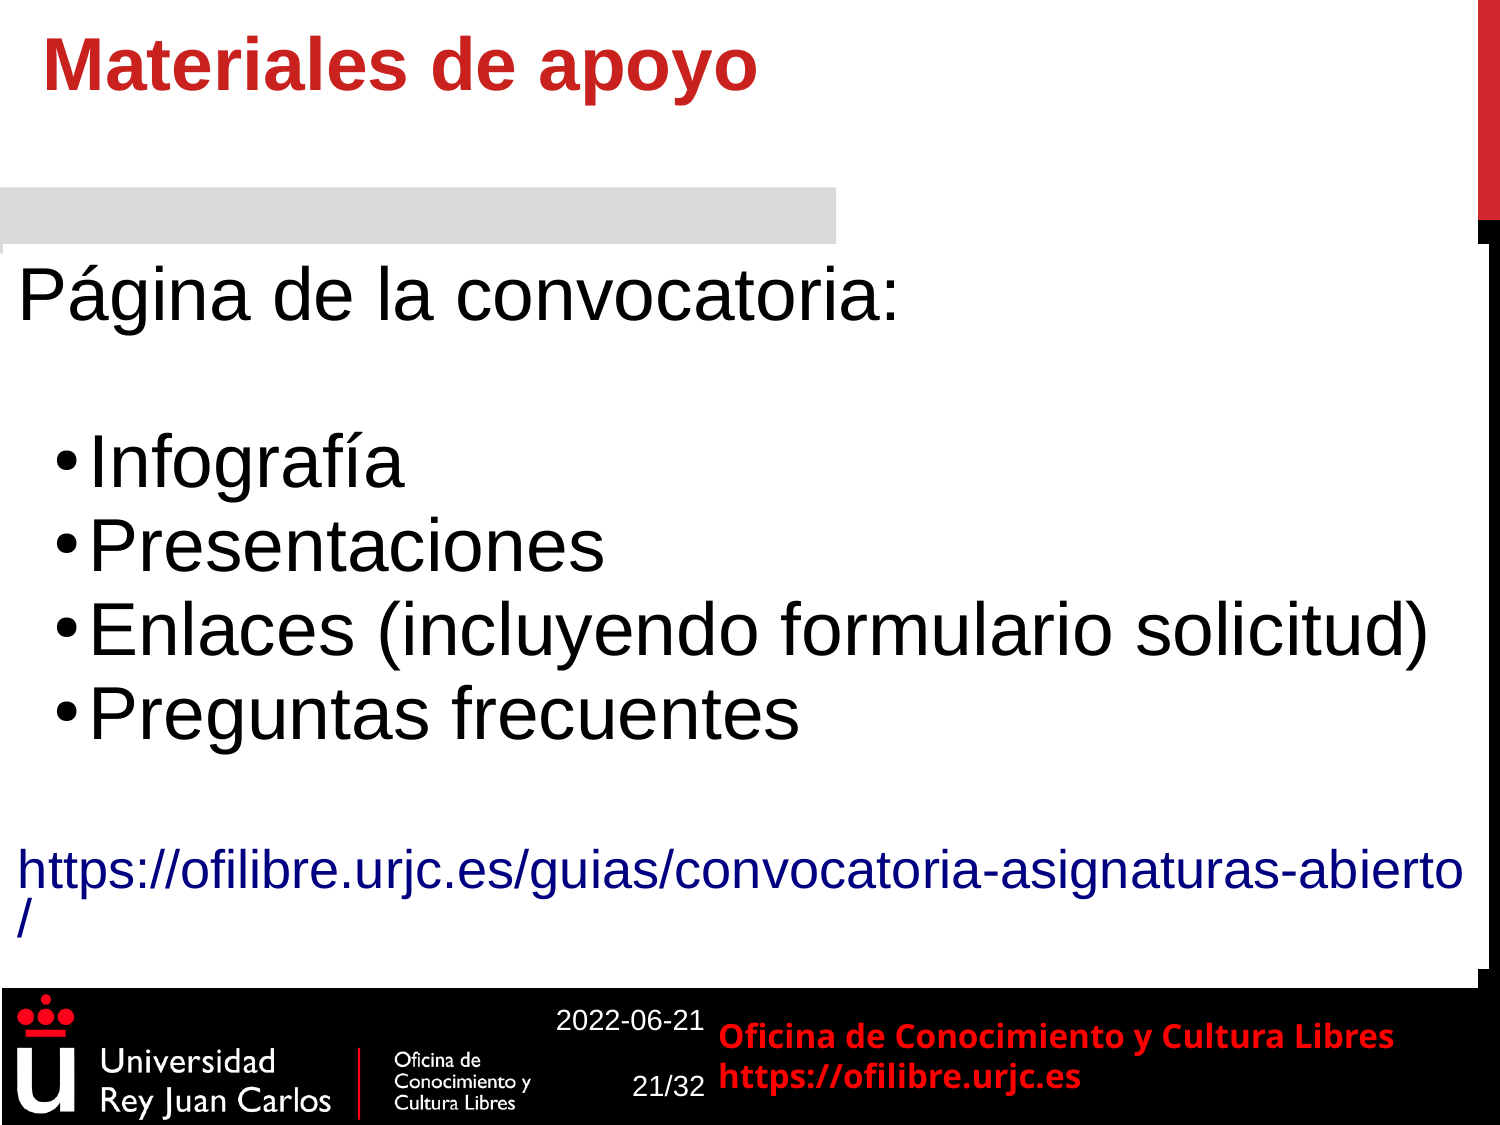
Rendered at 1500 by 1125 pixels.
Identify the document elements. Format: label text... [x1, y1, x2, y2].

title [75, 7, 1425, 196]
text_box Página de la convocatoria: Infografía Presentaciones Enlaces (incluyendo formulario solicitud) Preguntas frecuentes https://ofilibre.urjc.es/guias/convocatoria-asignaturas-abierto/ [3, 244, 1489, 969]
text_box Materiales de apoyo [27, 15, 1381, 199]
picture [17, 994, 531, 1120]
